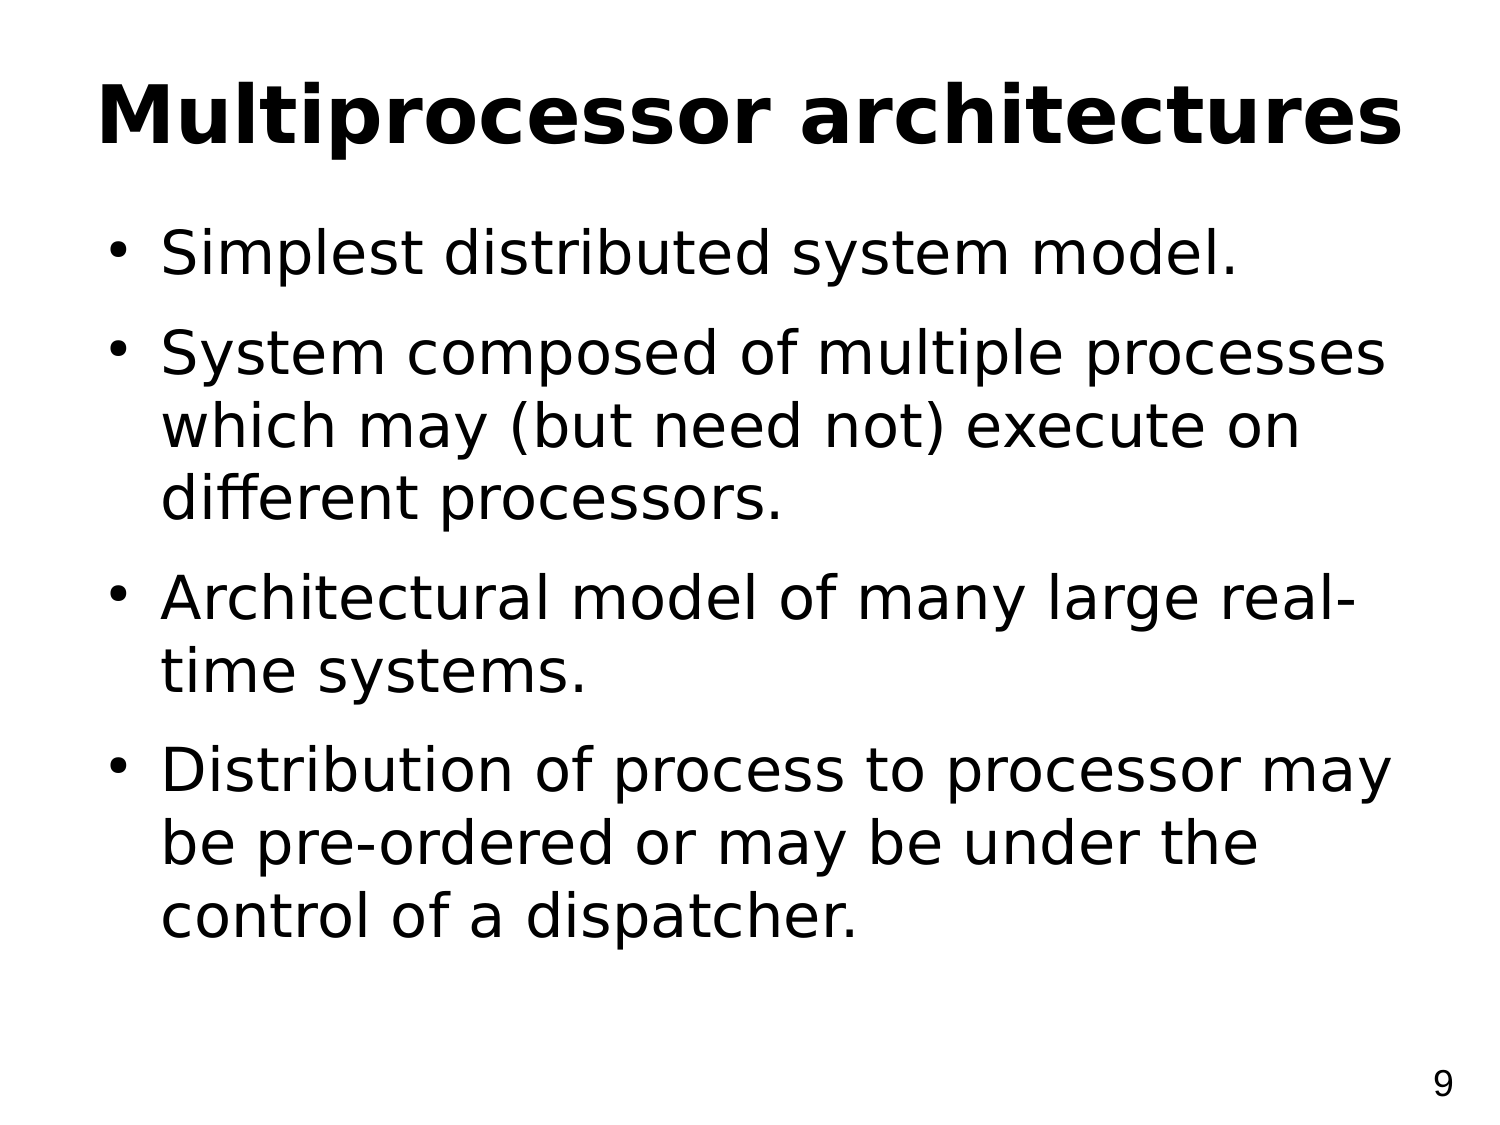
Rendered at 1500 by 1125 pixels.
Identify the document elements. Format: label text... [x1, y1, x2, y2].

list Simplest distributed system model. System composed of multiple processes which may (but need not) execute on different processors. Architectural model of many large real-time systems. Distribution of process to processor may be pre-ordered or may be under the control of a dispatcher. [75, 206, 1425, 1093]
title Multiprocessor architectures [75, 44, 1425, 177]
